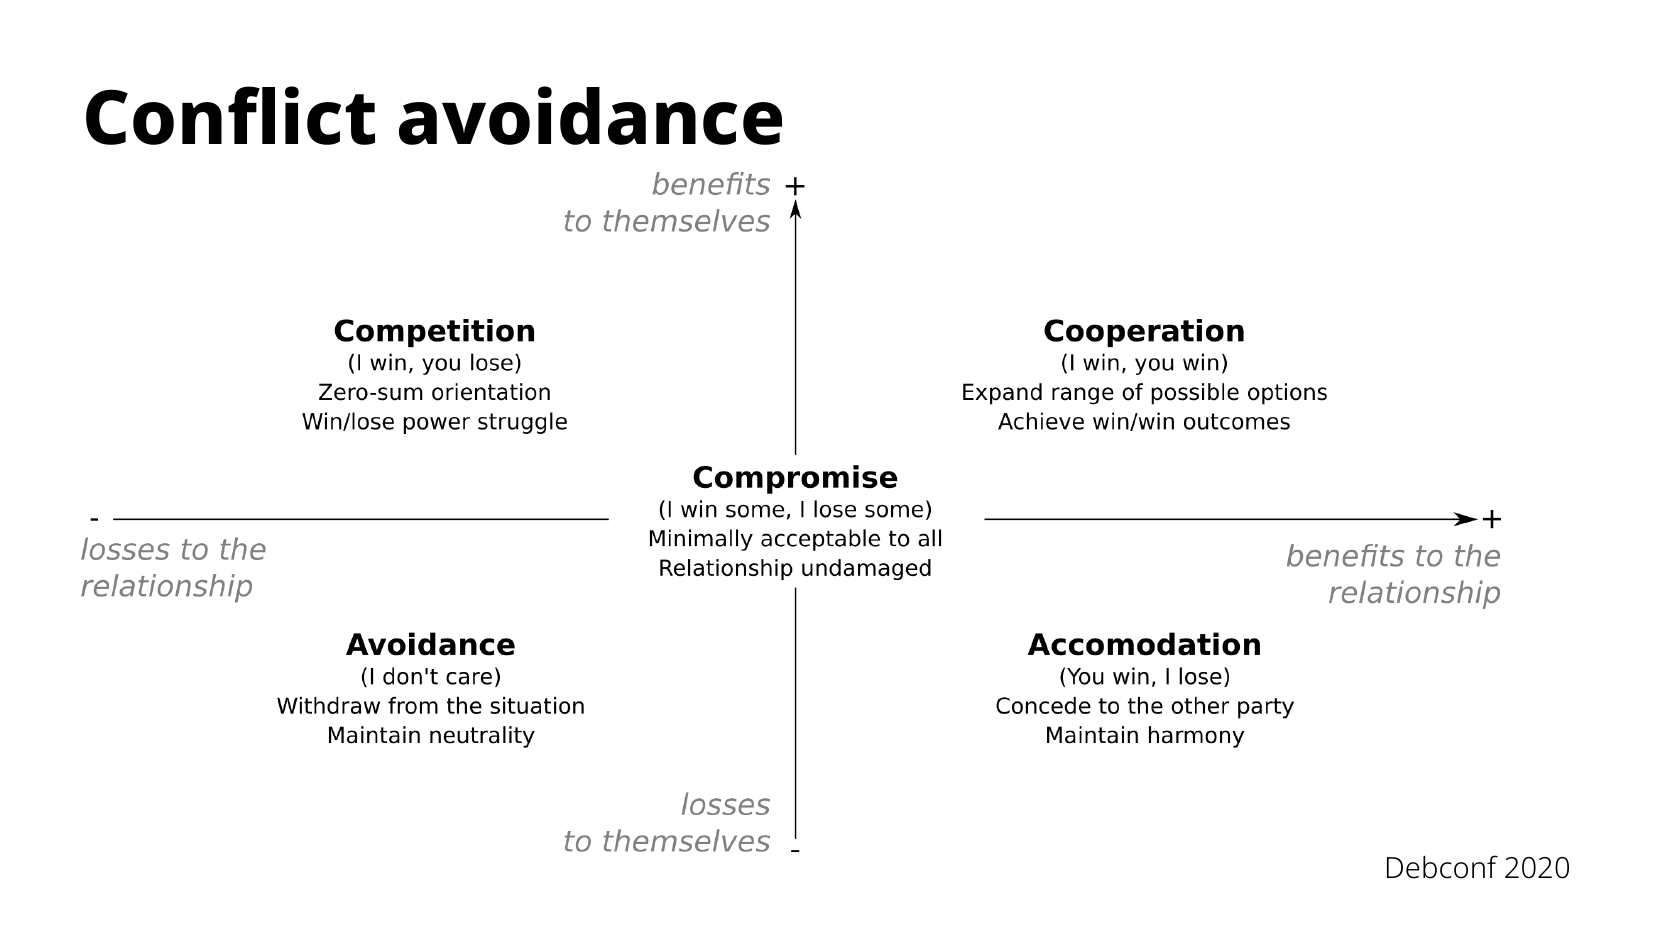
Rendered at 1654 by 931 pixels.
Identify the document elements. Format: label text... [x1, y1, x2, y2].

title Conflict avoidance [82, 37, 1571, 193]
picture [81, 172, 1501, 852]
